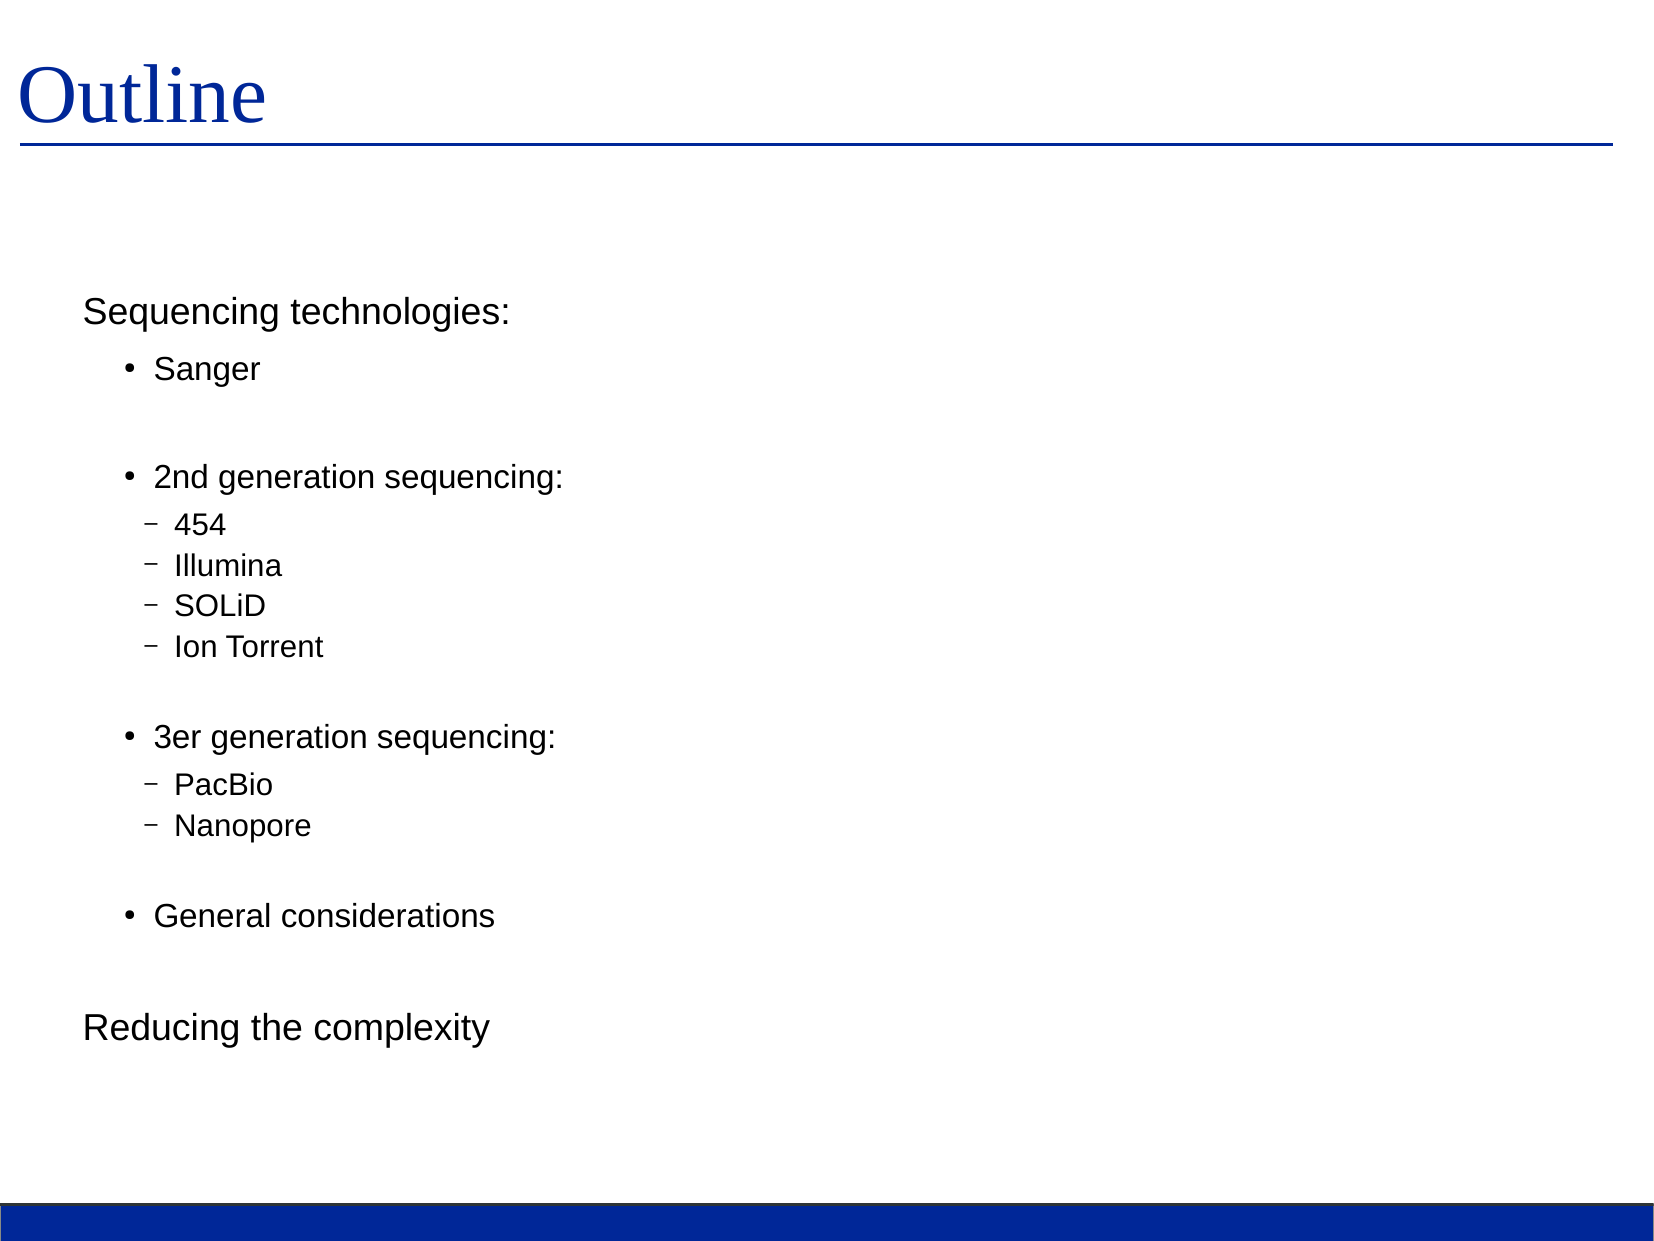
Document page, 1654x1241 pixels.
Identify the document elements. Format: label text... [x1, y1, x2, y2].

title Outline [17, 0, 1589, 198]
list Sequencing technologies: Sanger 2nd generation sequencing: 454 Illumina SOLiD Ion Torrent 3er generation sequencing: PacBio Nanopore General considerations Reducing the complexity [82, 290, 1571, 1109]
